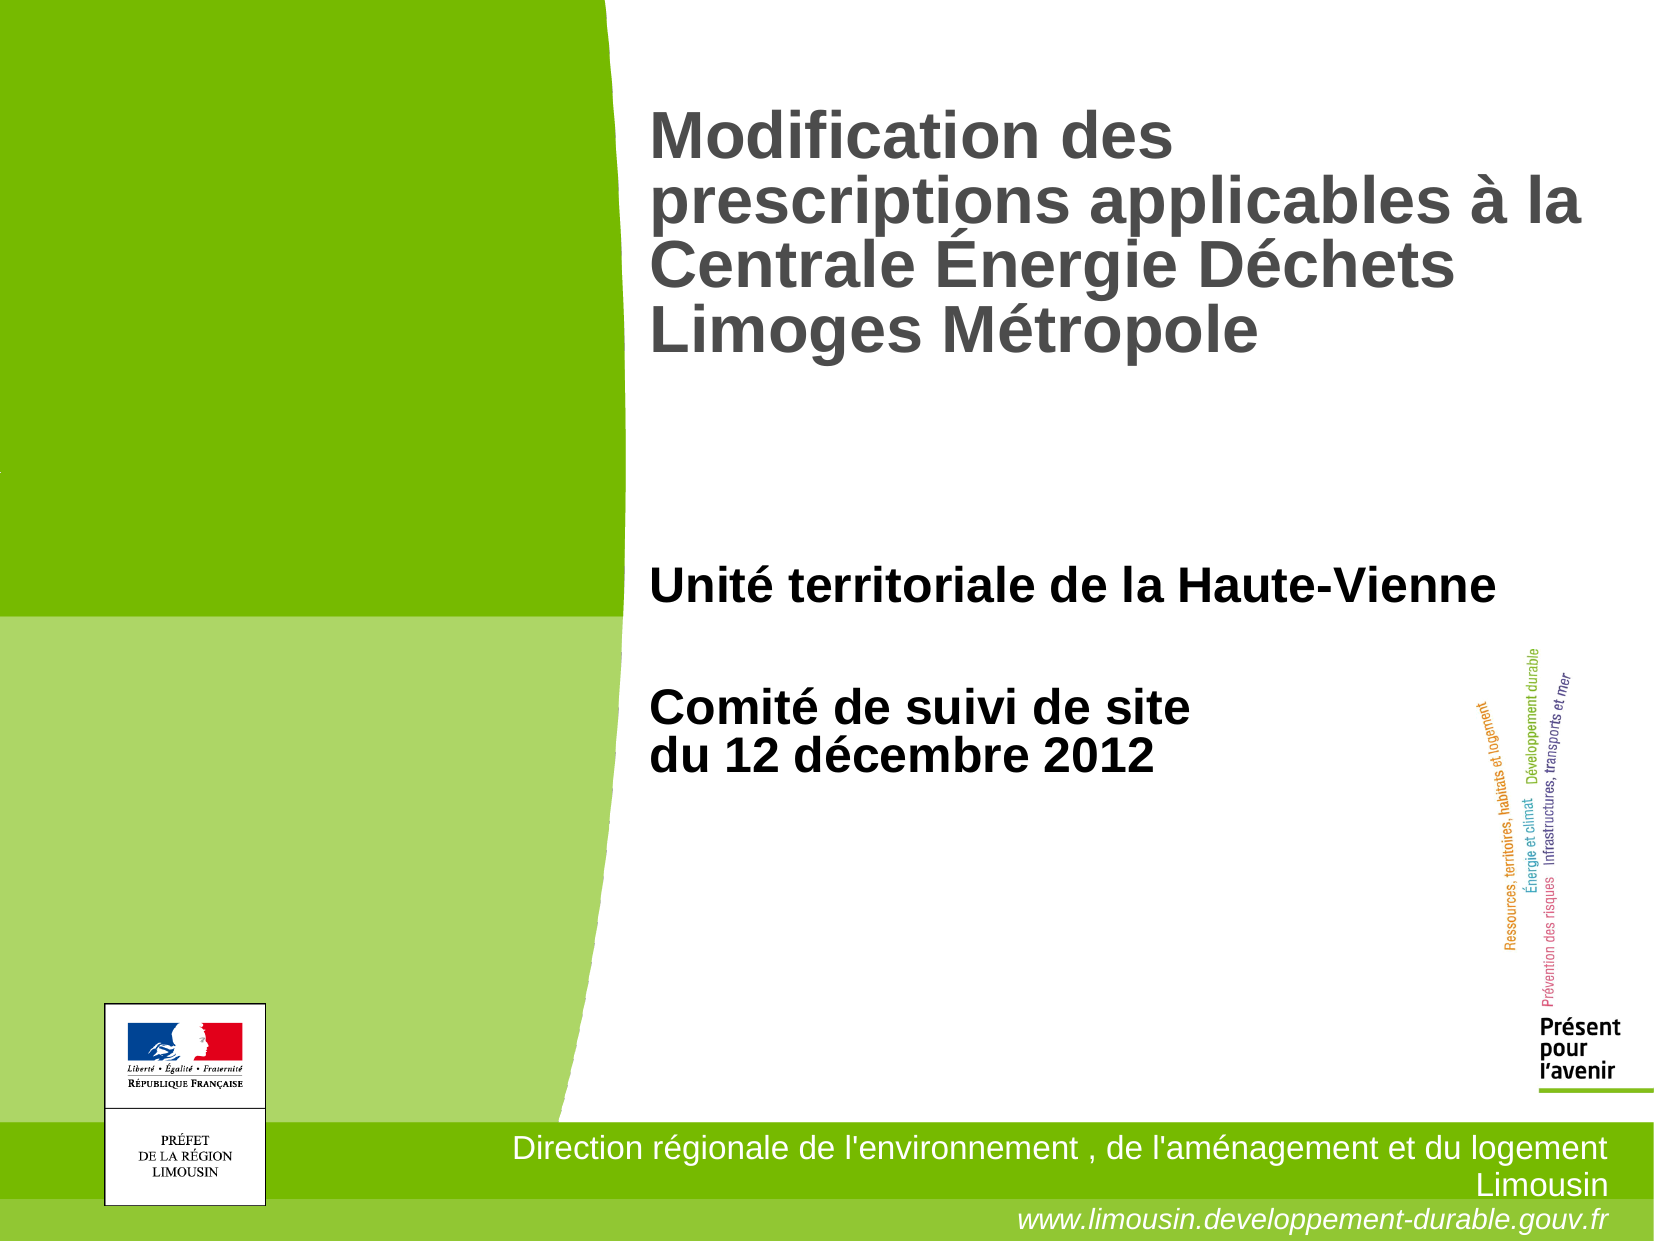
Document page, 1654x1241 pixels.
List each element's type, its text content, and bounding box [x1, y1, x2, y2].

picture [0, 0, 1654, 1241]
text_box Direction régionale de l'environnement , de l'aménagement et du logement Limousin www.limousin.developpement-durable.gouv.fr [295, 1122, 1625, 1241]
text_box Unité territoriale de la Haute-Vienne Comité de suivi de site du 12 décembre 2012 [649, 460, 1565, 886]
text_box Modification des prescriptions applicables à la Centrale Énergie Déchets Limoges Métropole [649, 29, 1595, 443]
